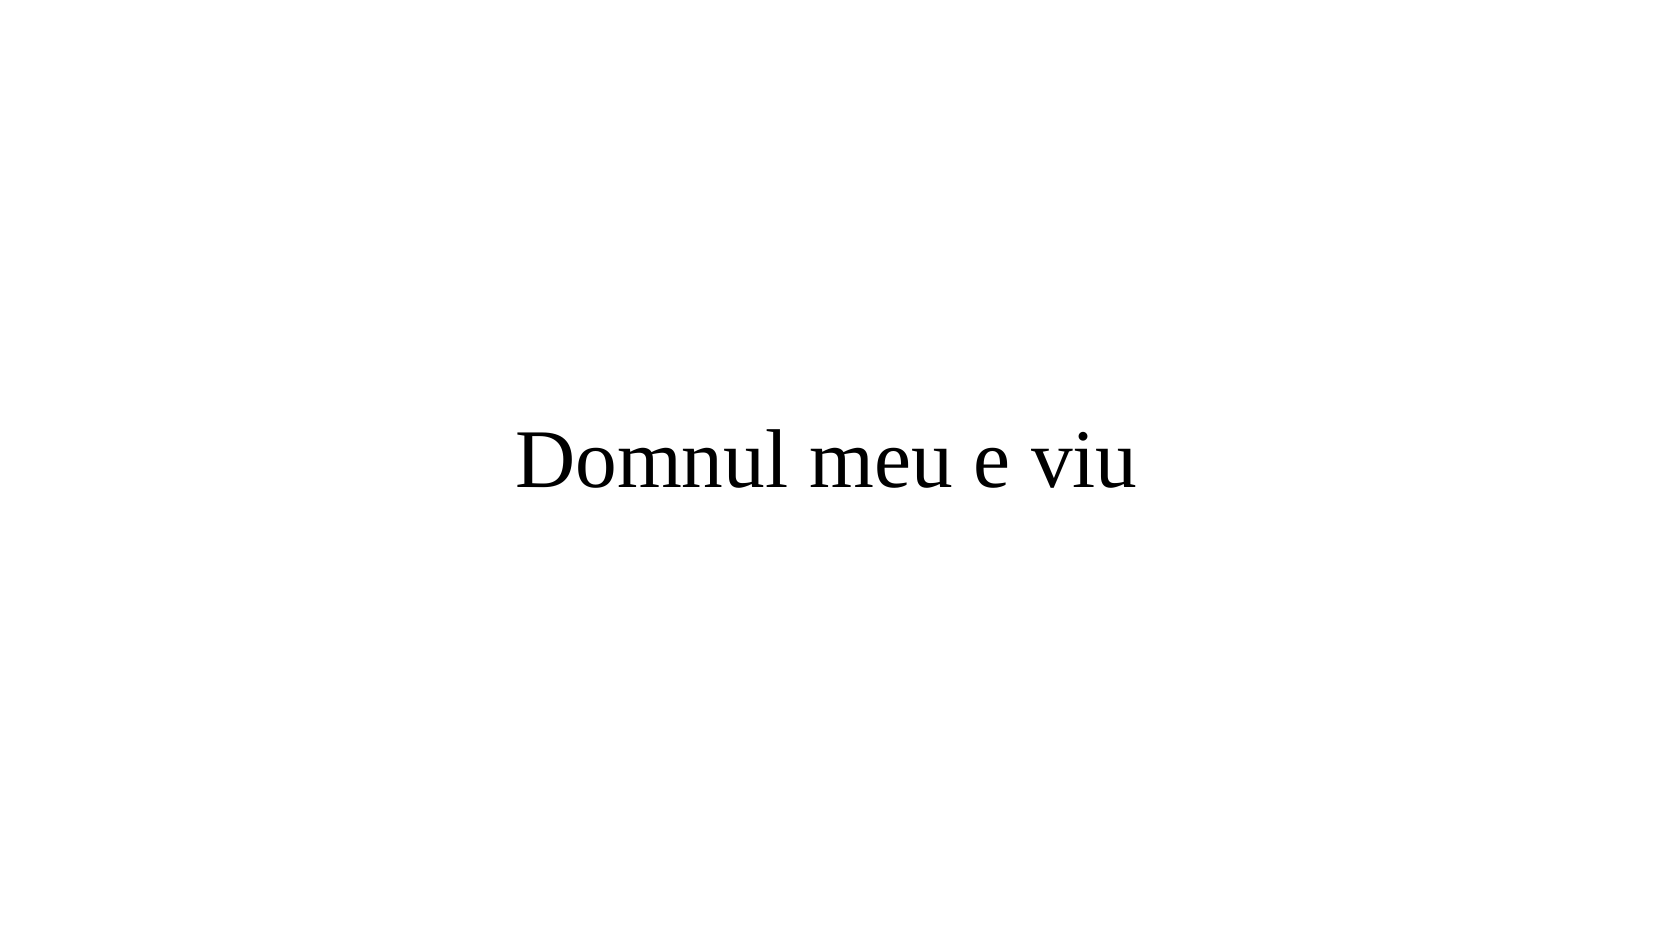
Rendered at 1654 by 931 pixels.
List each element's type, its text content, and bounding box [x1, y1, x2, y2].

subtitle Domnul meu e viu [0, 396, 1654, 505]
